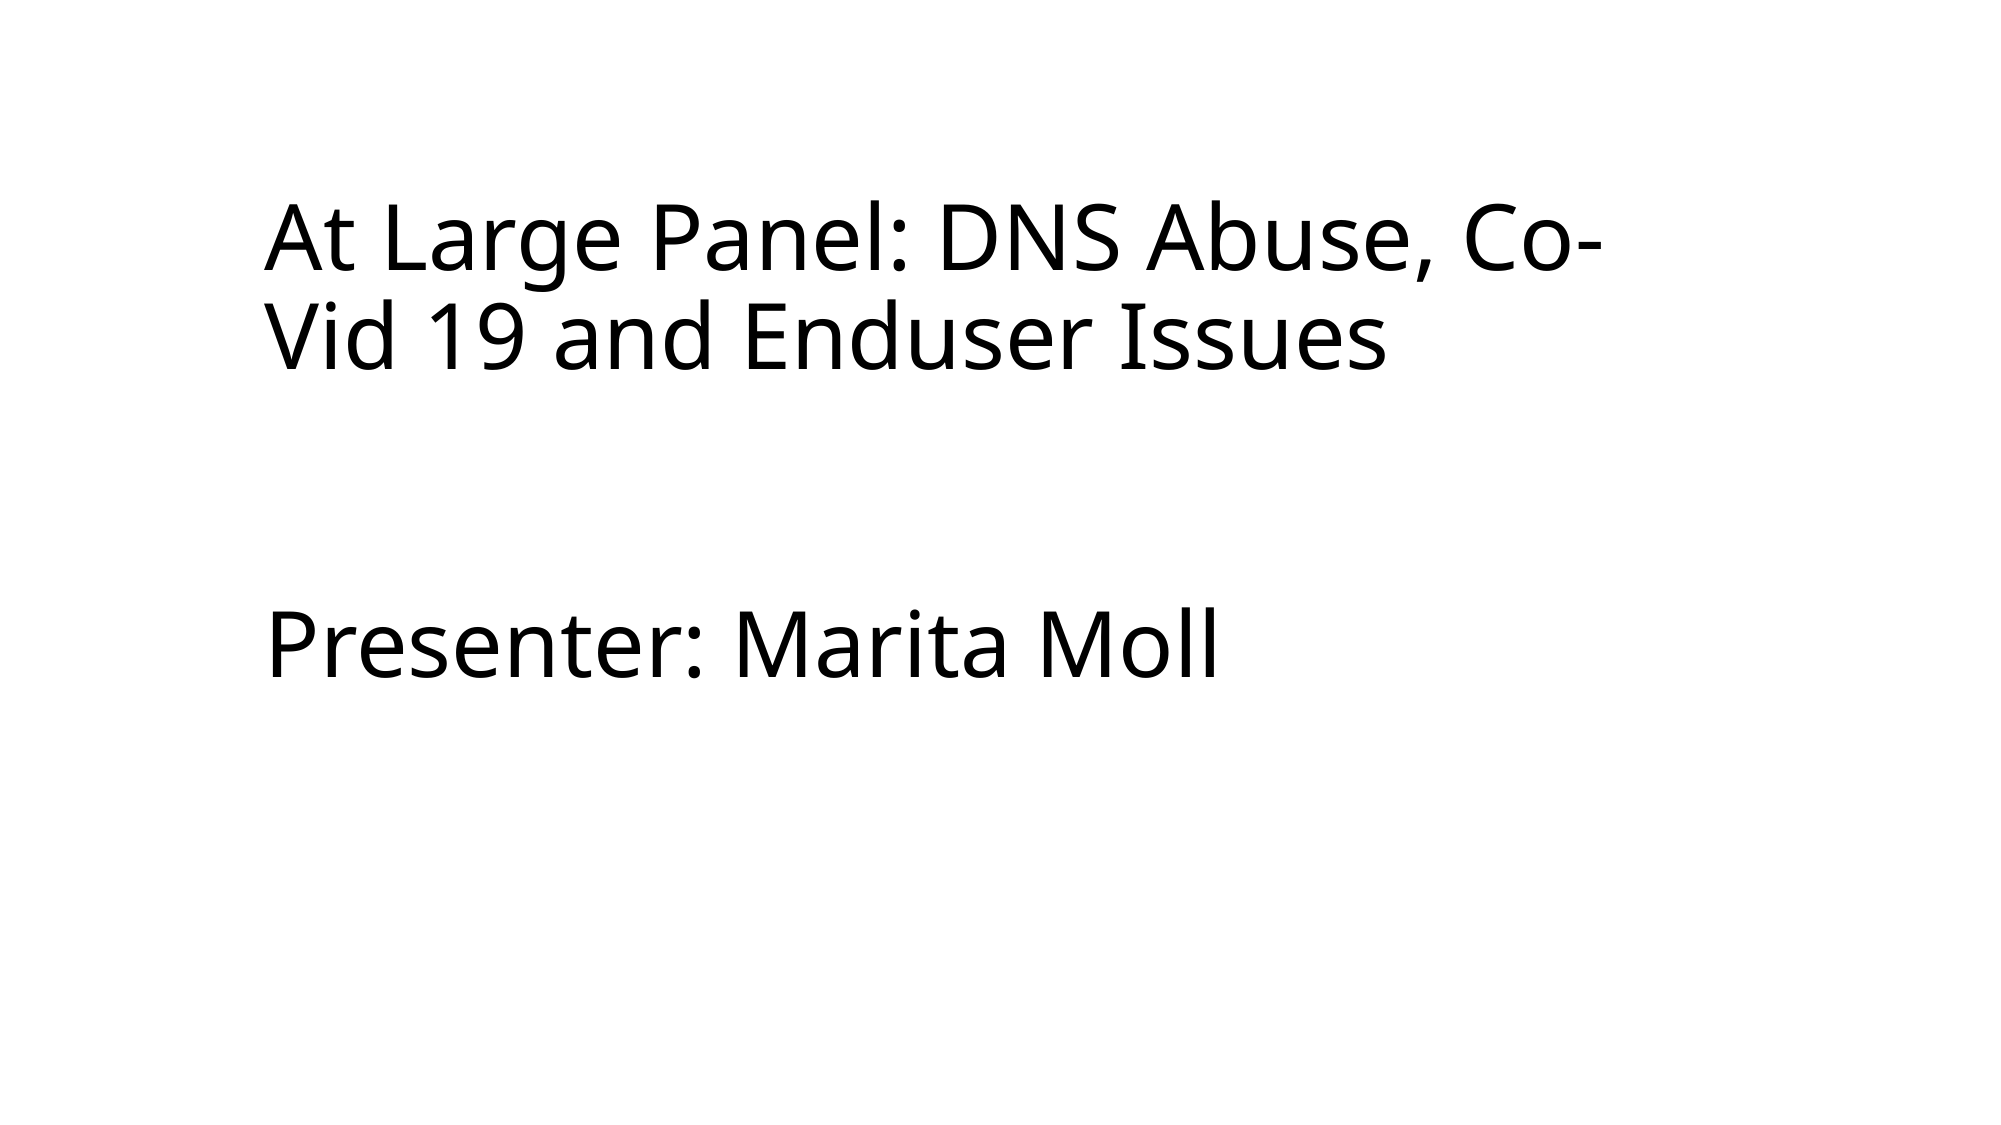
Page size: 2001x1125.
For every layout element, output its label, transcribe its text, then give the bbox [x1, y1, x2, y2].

title At Large Panel: DNS Abuse, Co-Vid 19 and Enduser Issues [249, 184, 1750, 576]
subtitle Presenter: Marita Moll [249, 590, 1750, 863]
